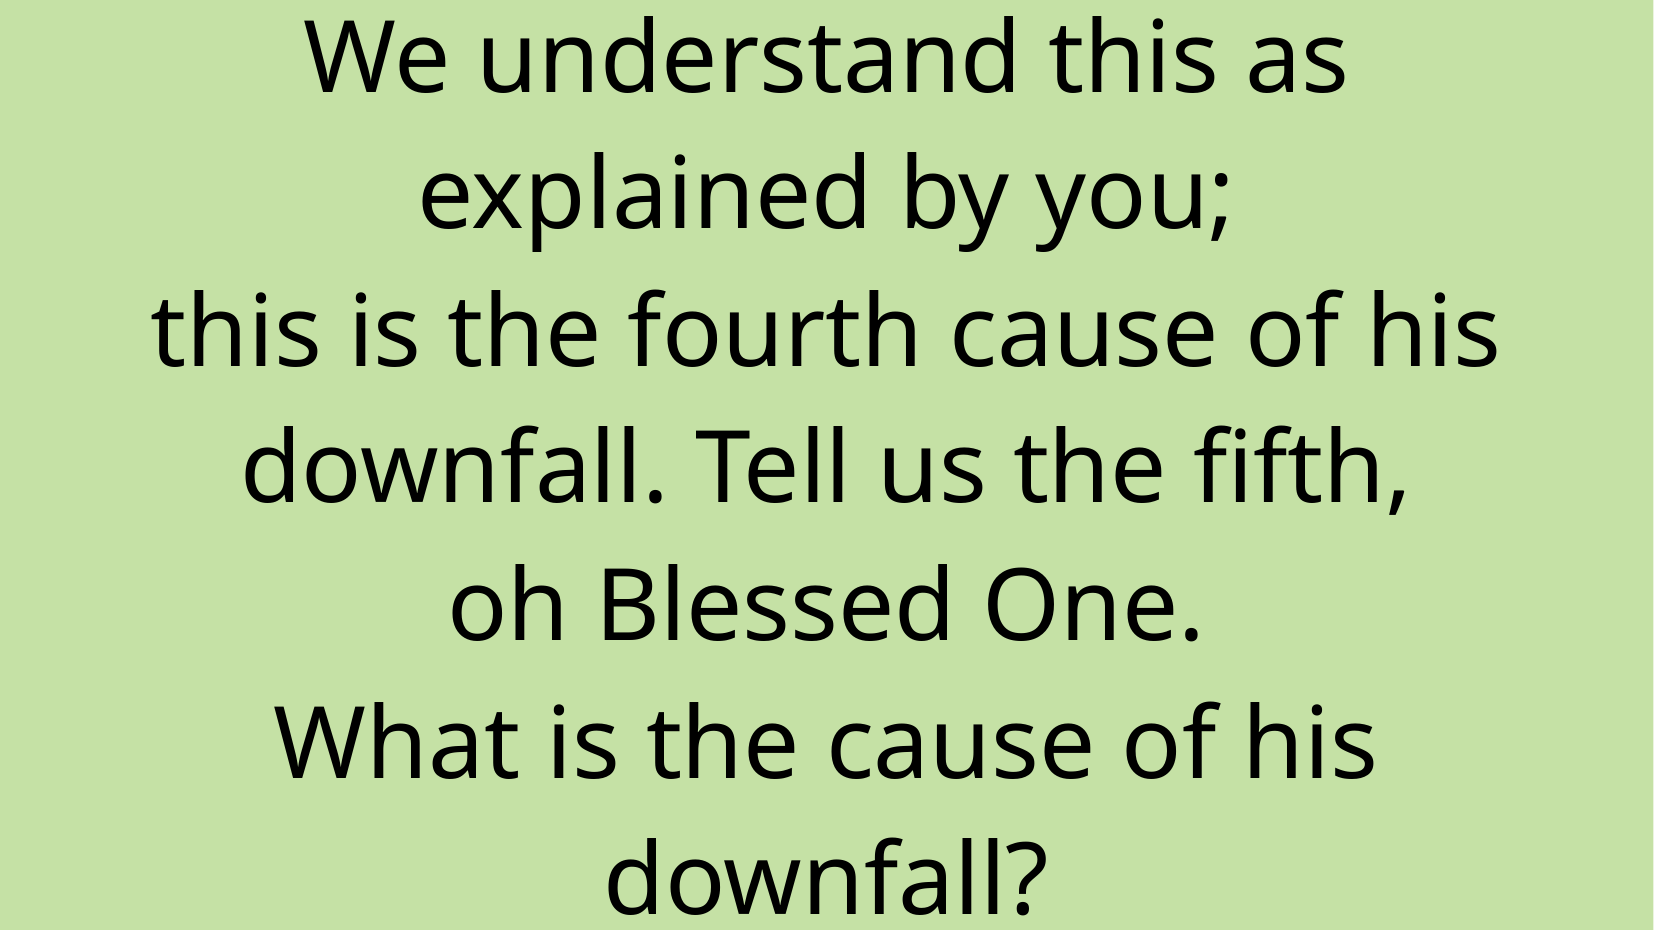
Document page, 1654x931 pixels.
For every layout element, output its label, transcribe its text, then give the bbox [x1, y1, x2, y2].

subtitle We understand this as explained by you; this is the fourth cause of his downfall. Tell us the fifth, oh Blessed One. What is the cause of his downfall? [82, 0, 1571, 931]
